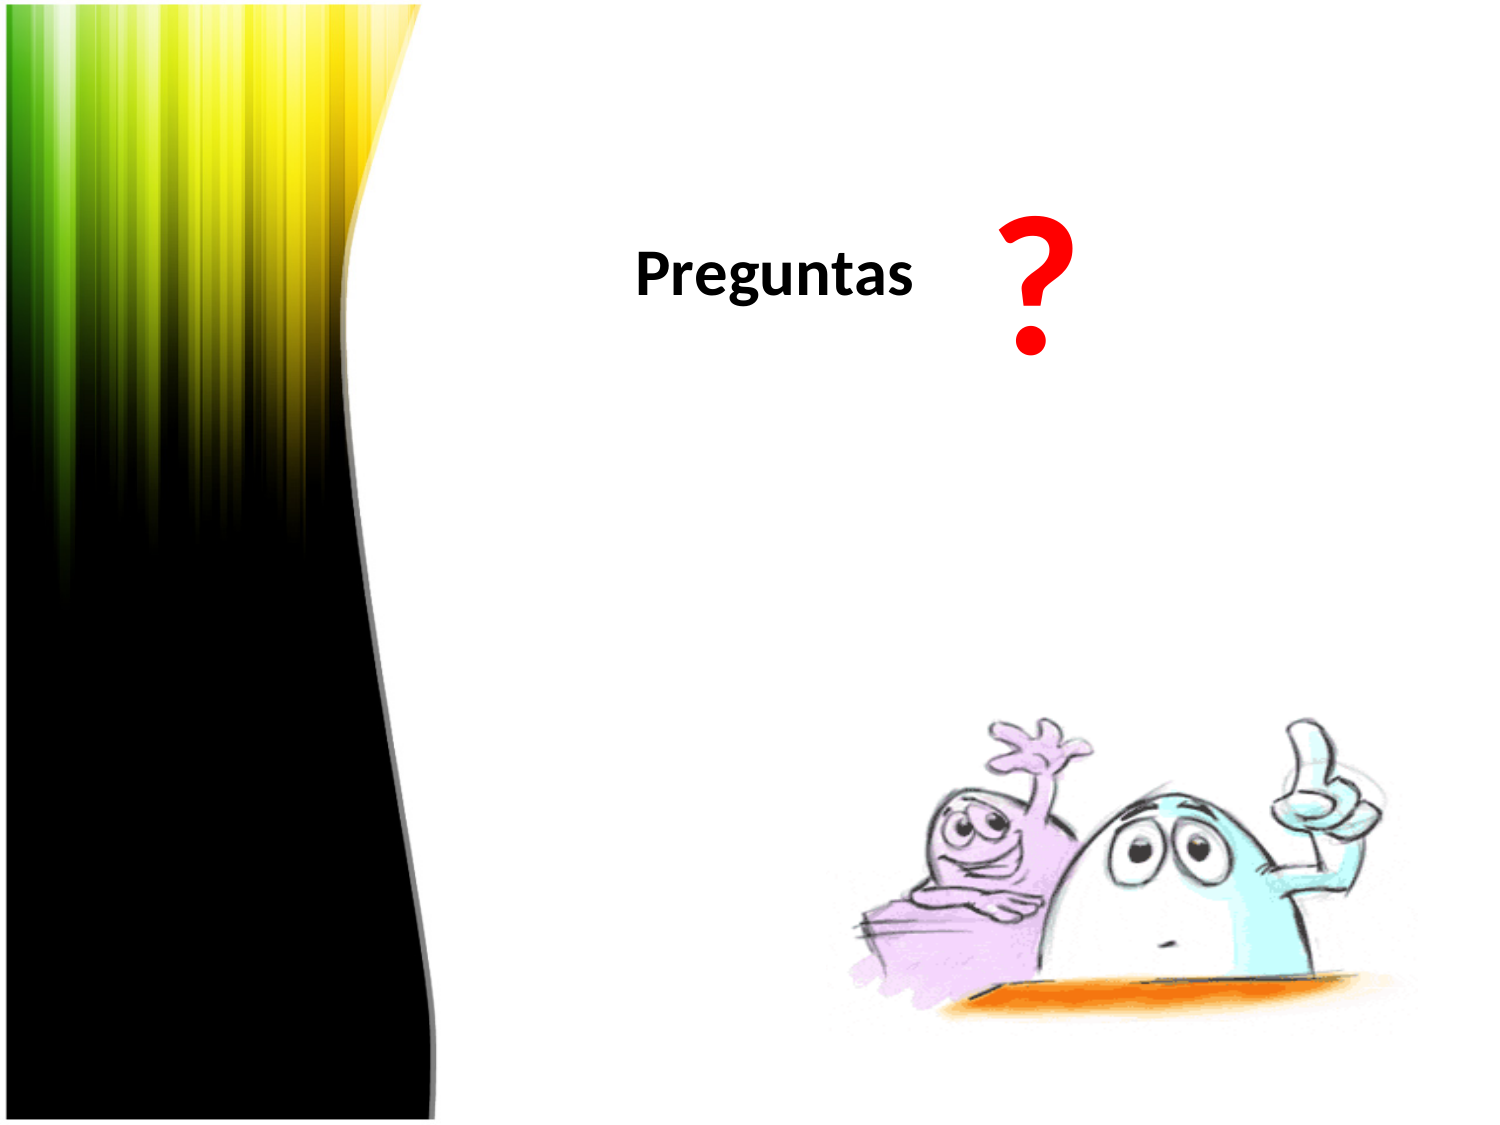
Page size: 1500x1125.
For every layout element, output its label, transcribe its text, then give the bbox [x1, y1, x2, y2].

subtitle Preguntas [442, 228, 1123, 599]
text_box ? [974, 147, 1182, 403]
picture [0, 0, 1500, 1125]
